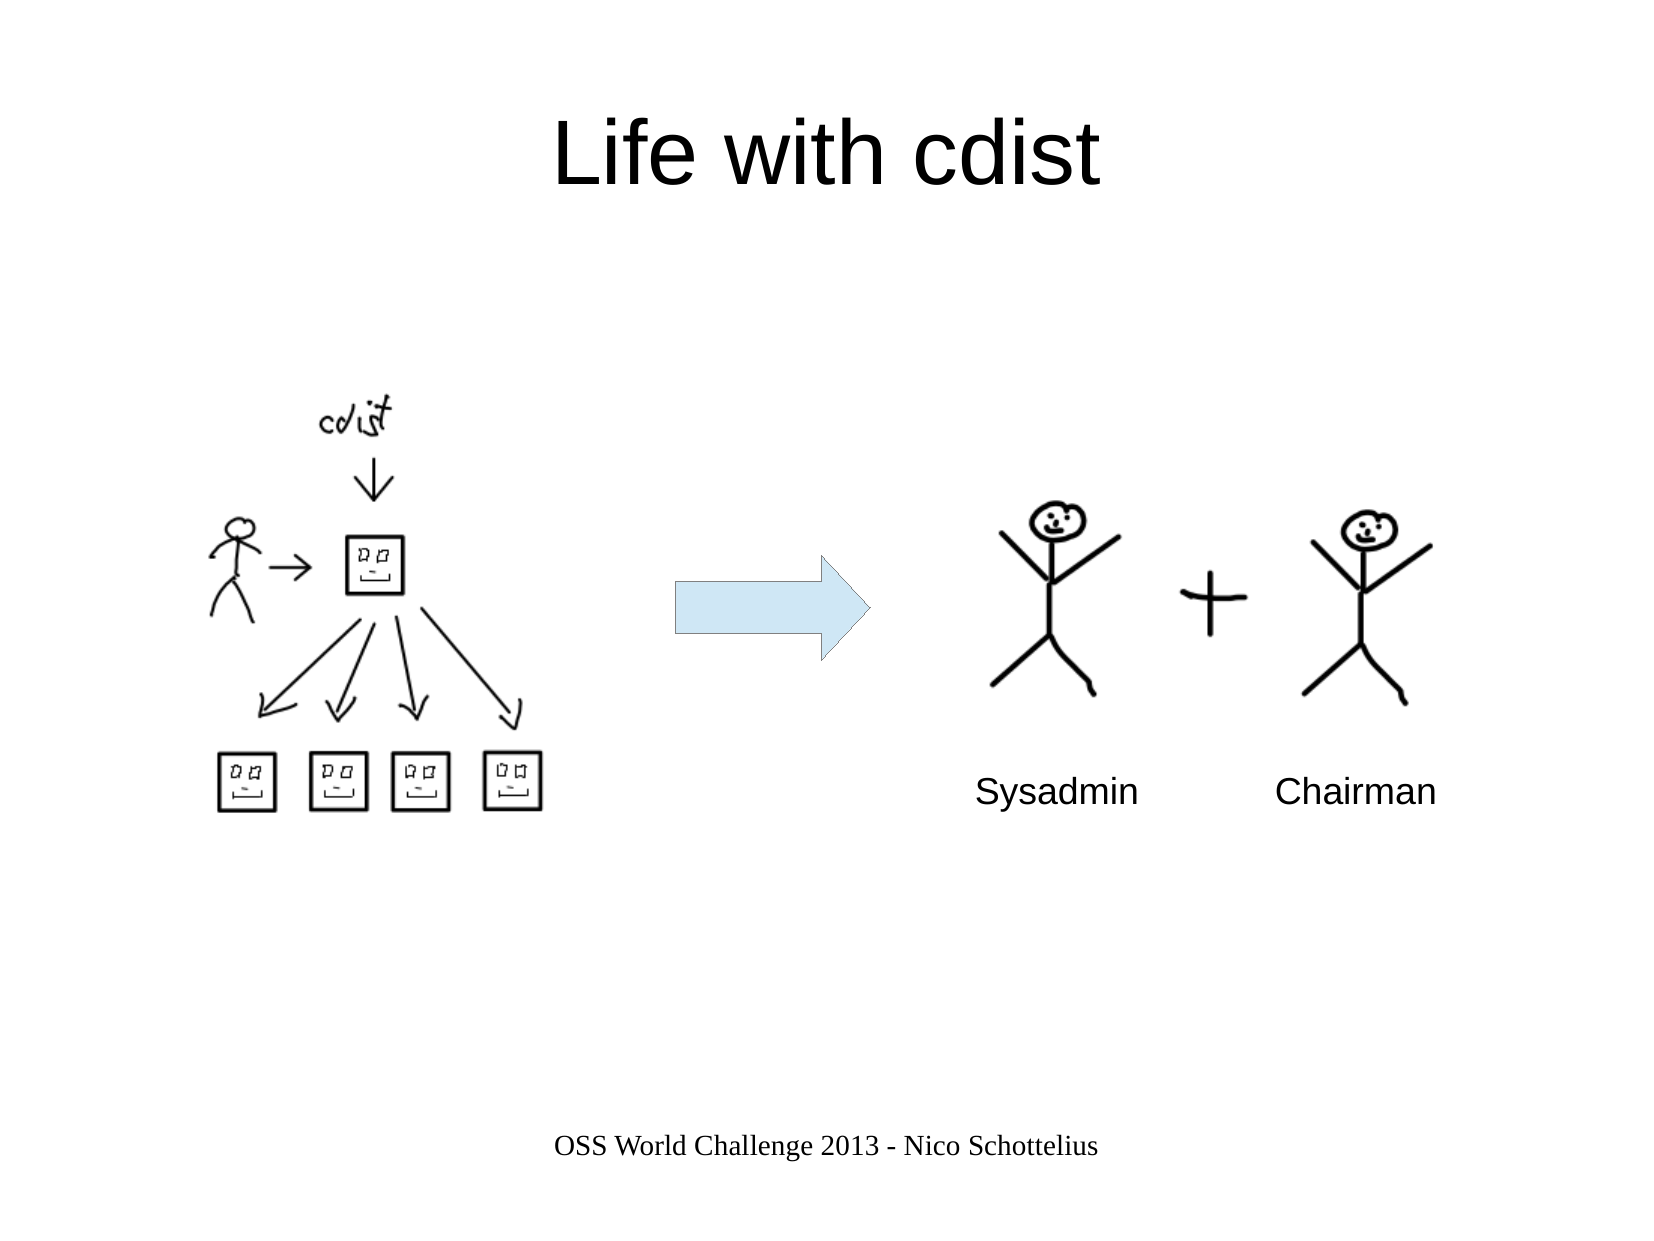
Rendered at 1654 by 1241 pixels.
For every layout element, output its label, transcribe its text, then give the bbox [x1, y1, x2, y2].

picture [150, 359, 601, 855]
text_box Sysadmin [960, 763, 1154, 826]
text_box [675, 555, 871, 661]
text_box Chairman [1260, 763, 1452, 826]
picture [915, 463, 1526, 751]
title Life with cdist [82, 49, 1571, 257]
